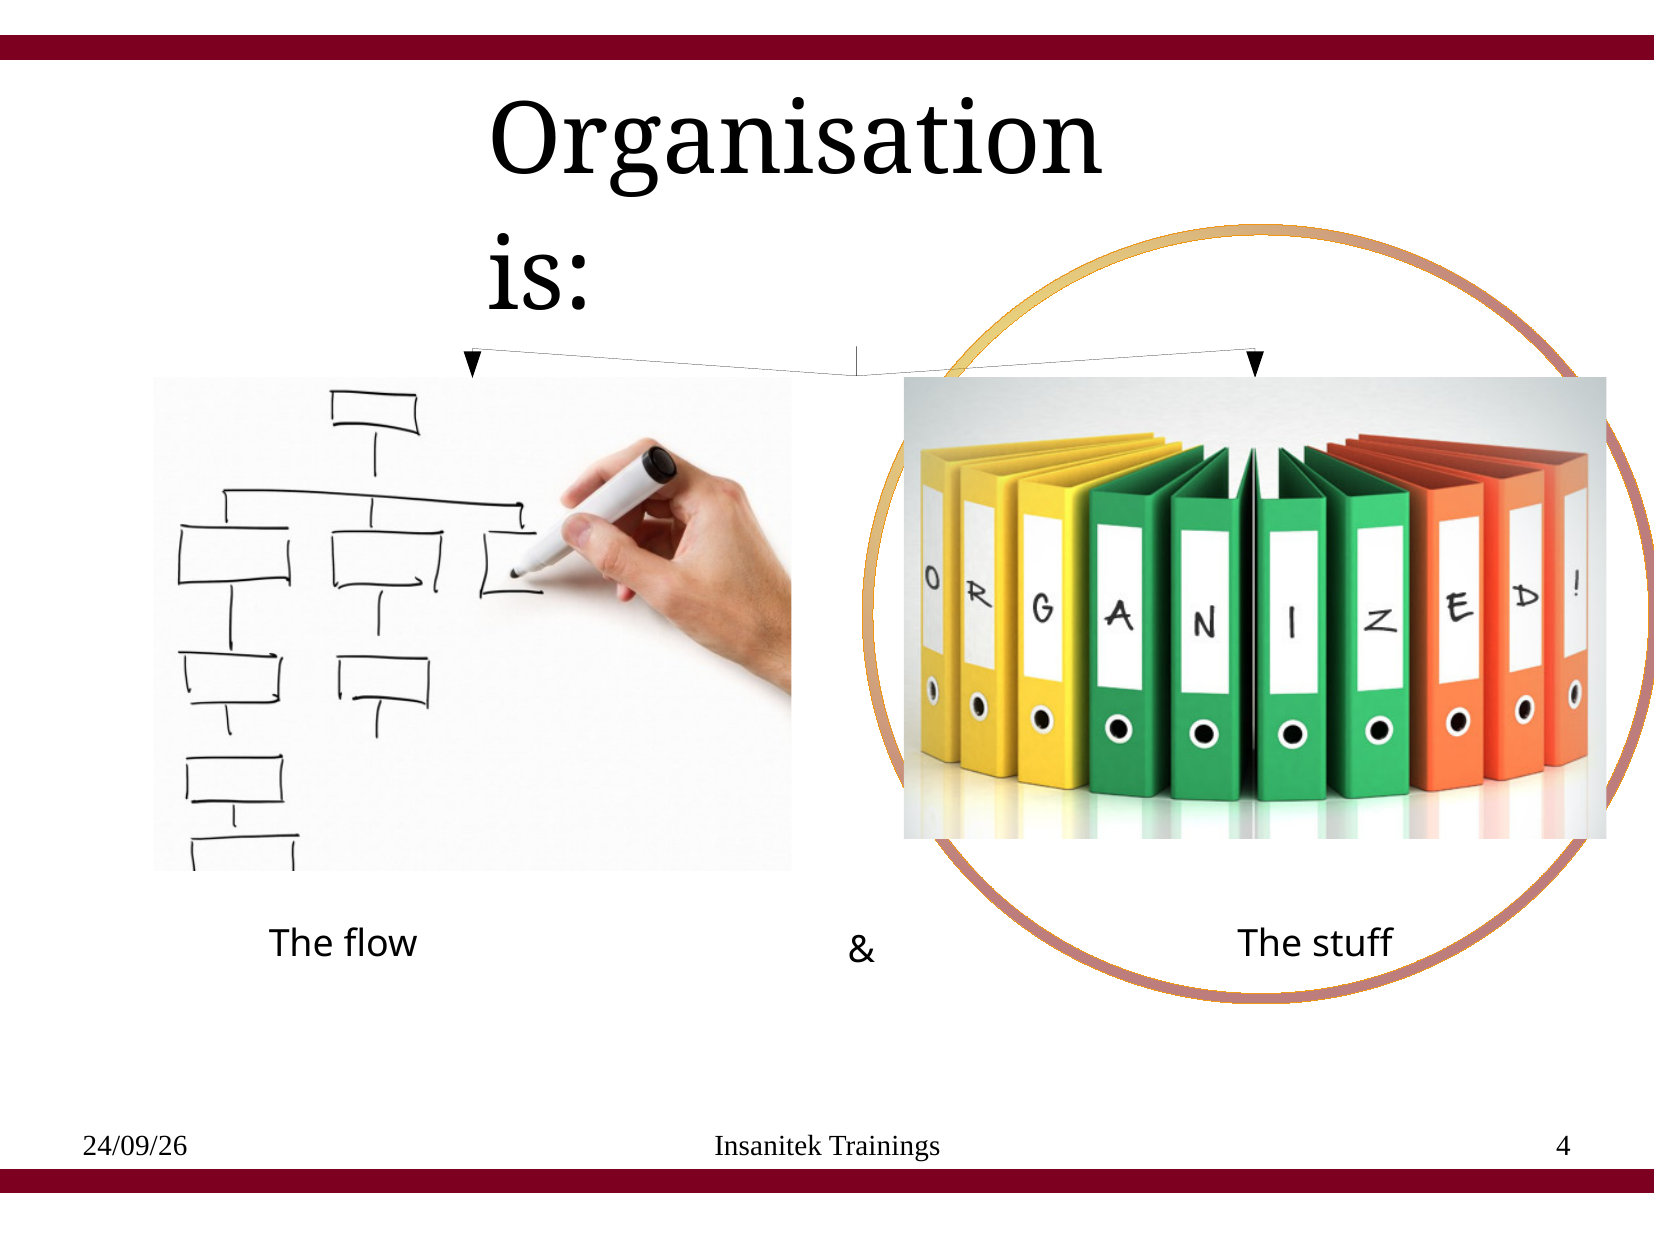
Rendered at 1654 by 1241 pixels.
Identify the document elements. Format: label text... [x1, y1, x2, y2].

text_box The flow [253, 909, 445, 970]
text_box [1425, 839, 1587, 970]
text_box [935, 839, 1424, 1004]
text_box [944, 224, 1578, 377]
text_box & [832, 915, 892, 976]
picture [903, 377, 1607, 839]
picture [153, 377, 792, 871]
text_box Organisation is: [472, 59, 1241, 202]
text_box [862, 442, 903, 787]
text_box The stuff [1222, 909, 1425, 970]
text_box [0, 1169, 1654, 1193]
text_box [0, 35, 1654, 60]
text_box [1607, 420, 1654, 808]
